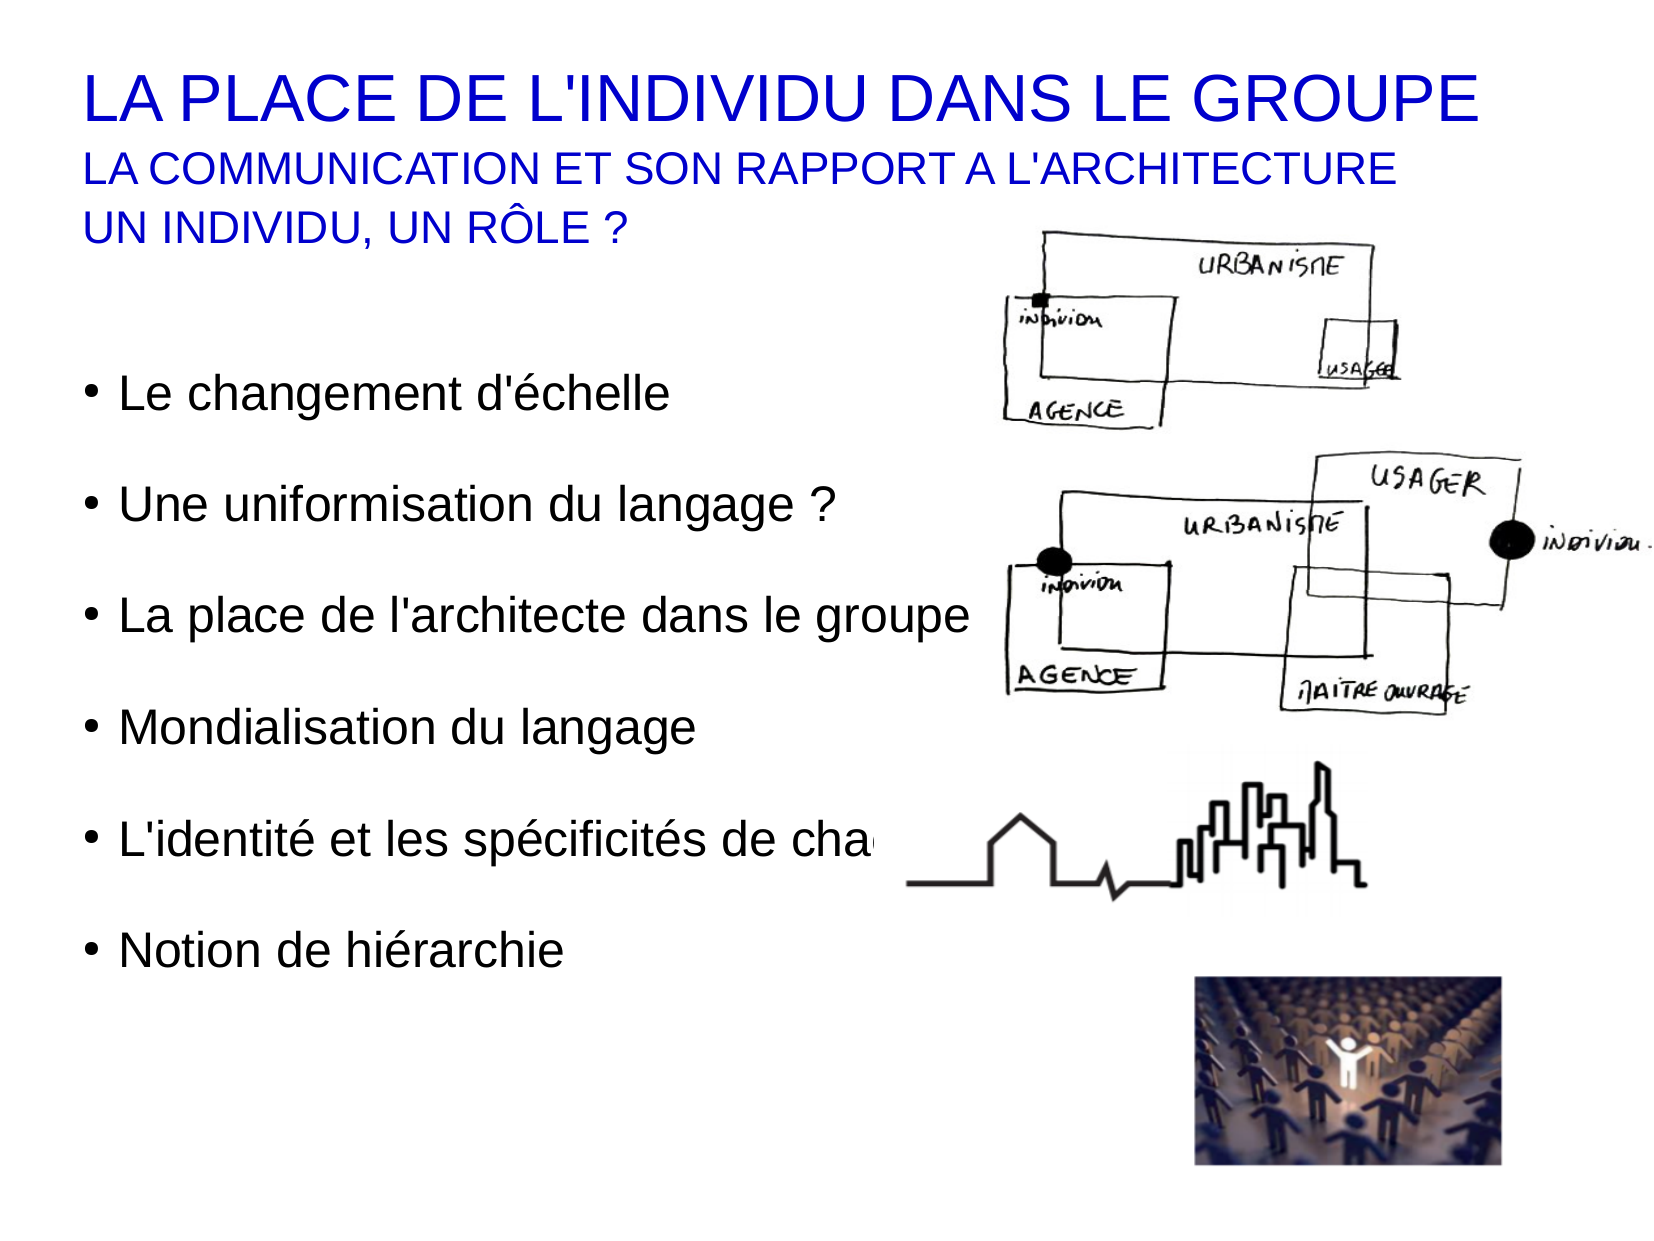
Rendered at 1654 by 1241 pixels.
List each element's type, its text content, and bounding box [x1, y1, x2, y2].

picture [874, 744, 1565, 1217]
subtitle LA PLACE DE L'INDIVIDU DANS LE GROUPE LA COMMUNICATION ET SON RAPPORT A L'ARCHITECTURE UN INDIVIDU, UN RÔLE ? Le changement d'échelle Une uniformisation du langage ? La place de l'architecte dans le groupe Mondialisation du langage L'identité et les spécificités de chacun Notion de hiérarchie [82, 49, 1571, 1109]
picture [1571, 200, 1654, 824]
